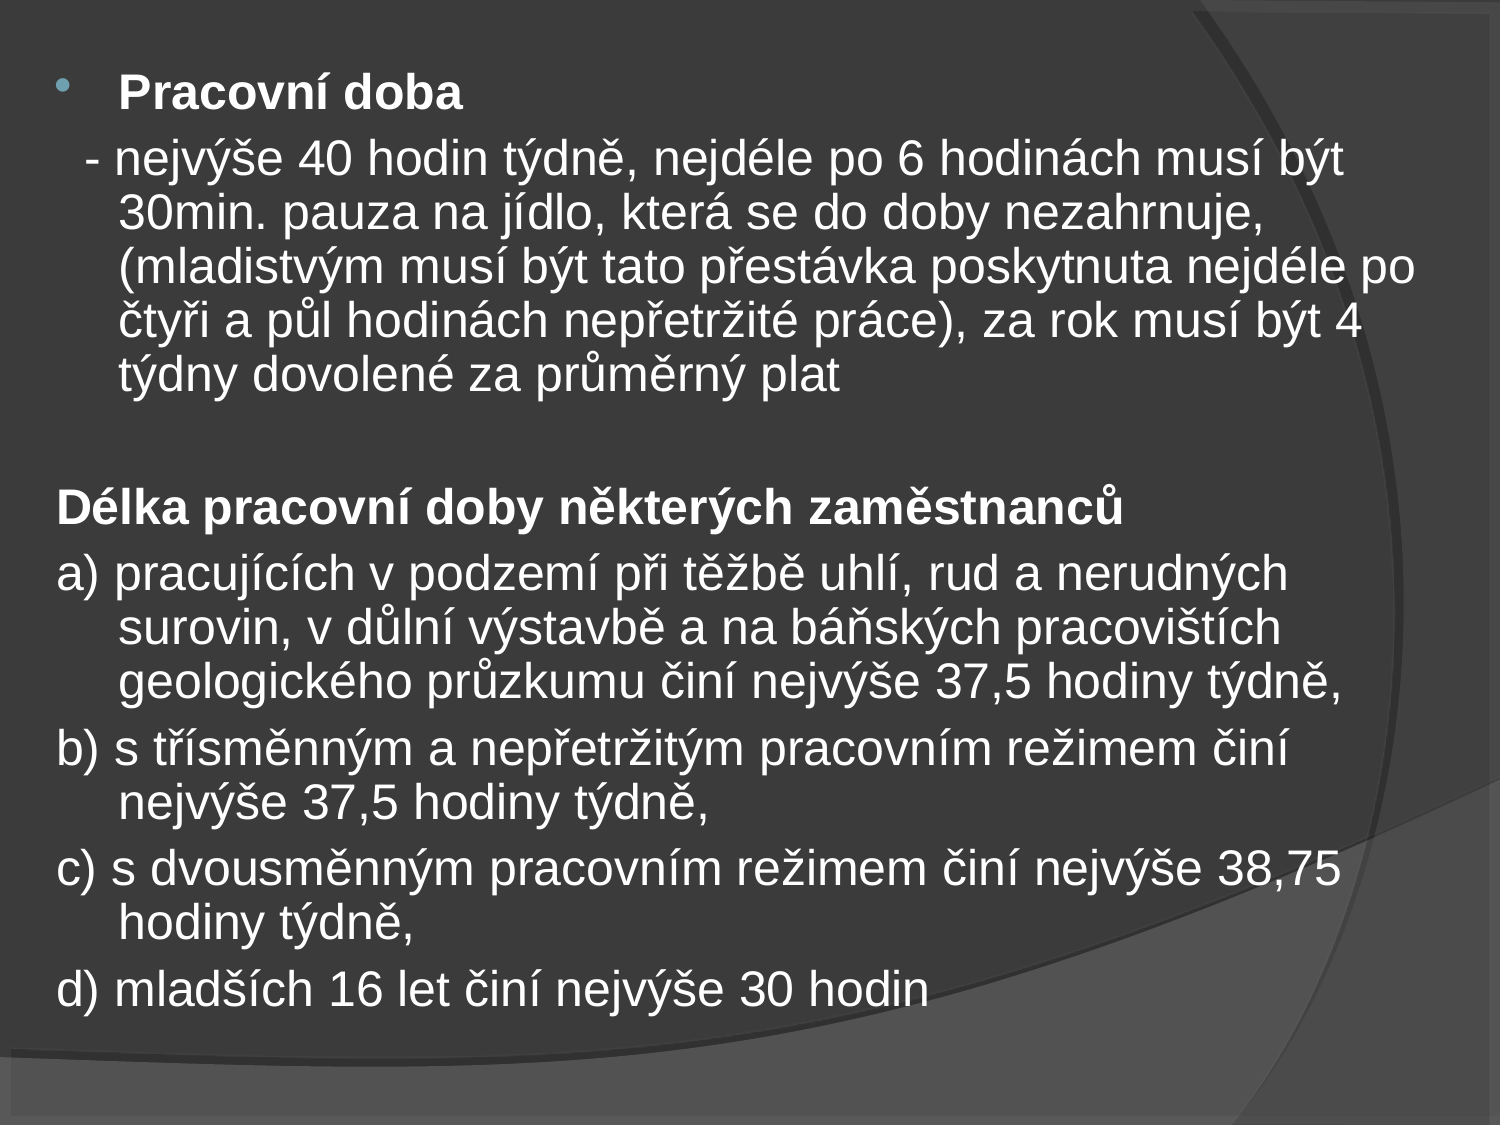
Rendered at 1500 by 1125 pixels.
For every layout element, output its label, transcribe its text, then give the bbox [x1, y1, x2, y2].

list Pracovní doba - nejvýše 40 hodin týdně, nejdéle po 6 hodinách musí být 30min. pauza na jídlo, která se do doby nezahrnuje, (mladistvým musí být tato přestávka poskytnuta nejdéle po čtyři a půl hodinách nepřetržité práce), za rok musí být 4 týdny dovolené za průměrný plat Délka pracovní doby některých zaměstnanců a) pracujících v podzemí při těžbě uhlí, rud a nerudných surovin, v důlní výstavbě a na báňských pracovištích geologického průzkumu činí nejvýše 37,5 hodiny týdně, b) s třísměnným a nepřetržitým pracovním režimem činí nejvýše 37,5 hodiny týdně, c) s dvousměnným pracovním režimem činí nejvýše 38,75 hodiny týdně, d) mladších 16 let činí nejvýše 30 hodin [35, 58, 1477, 1102]
